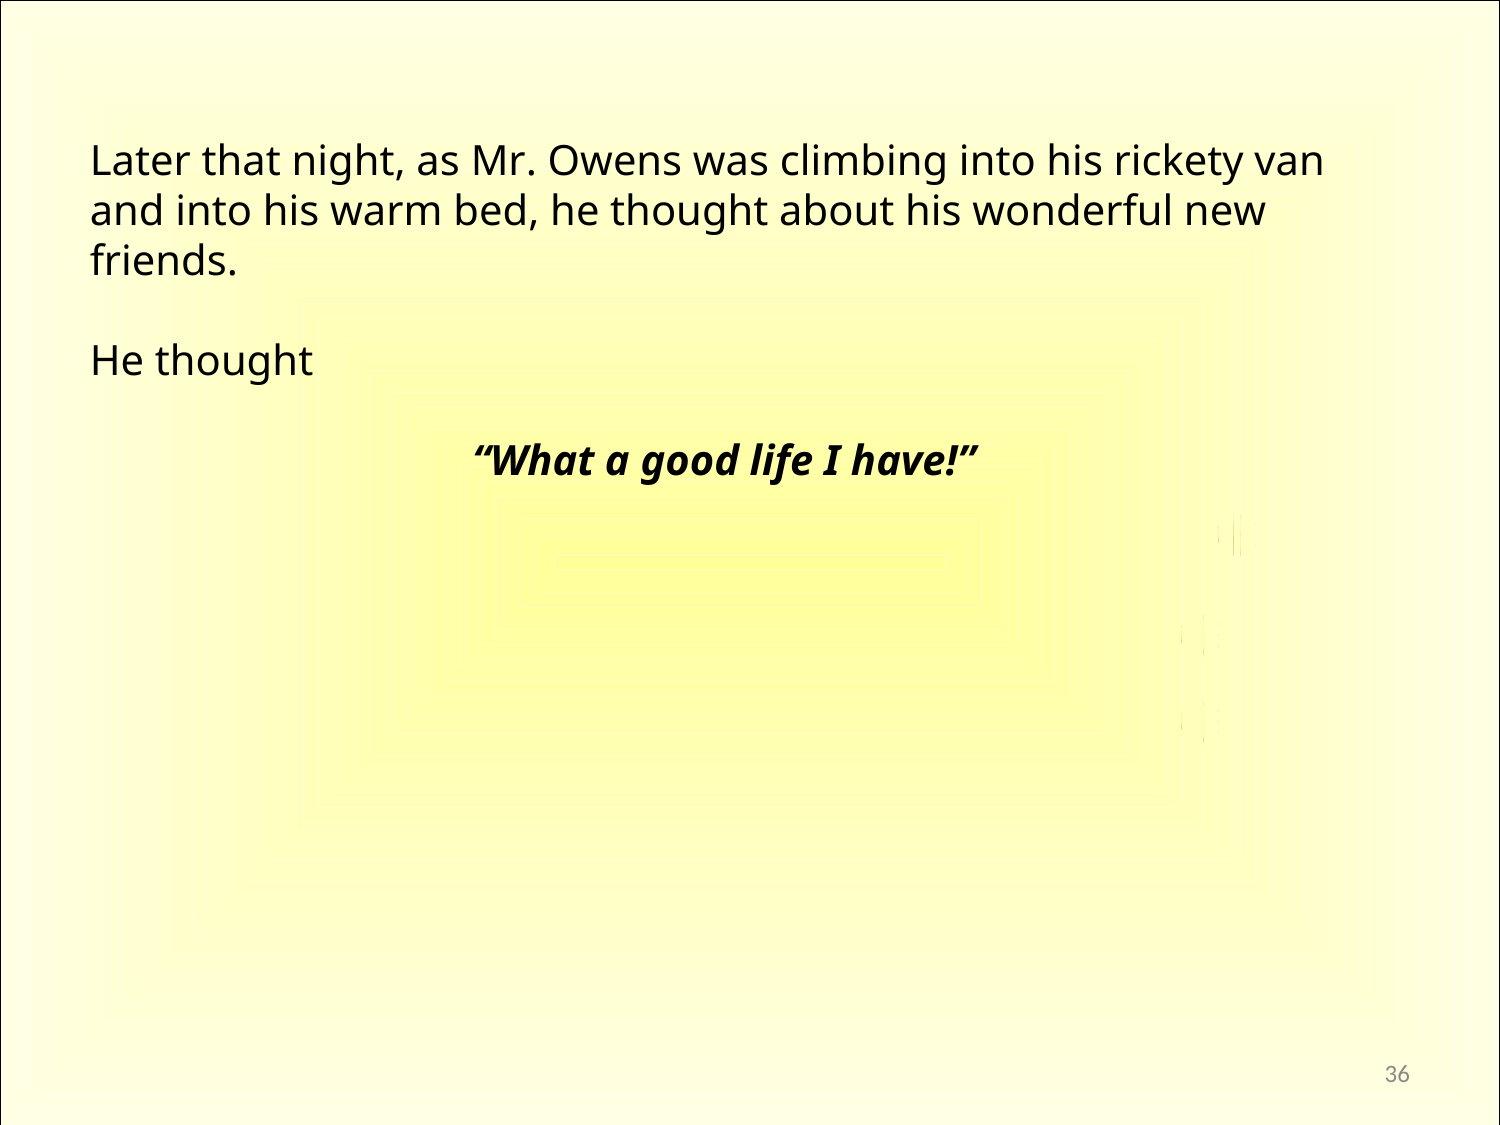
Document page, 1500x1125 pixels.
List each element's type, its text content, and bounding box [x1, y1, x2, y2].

text_box Later that night, as Mr. Owens was climbing into his rickety van and into his warm bed, he thought about his wonderful new friends. He thought “What a good life I have!” [75, 126, 1363, 492]
text_box [0, 0, 1500, 1125]
text_box <number> [1074, 1042, 1426, 1103]
